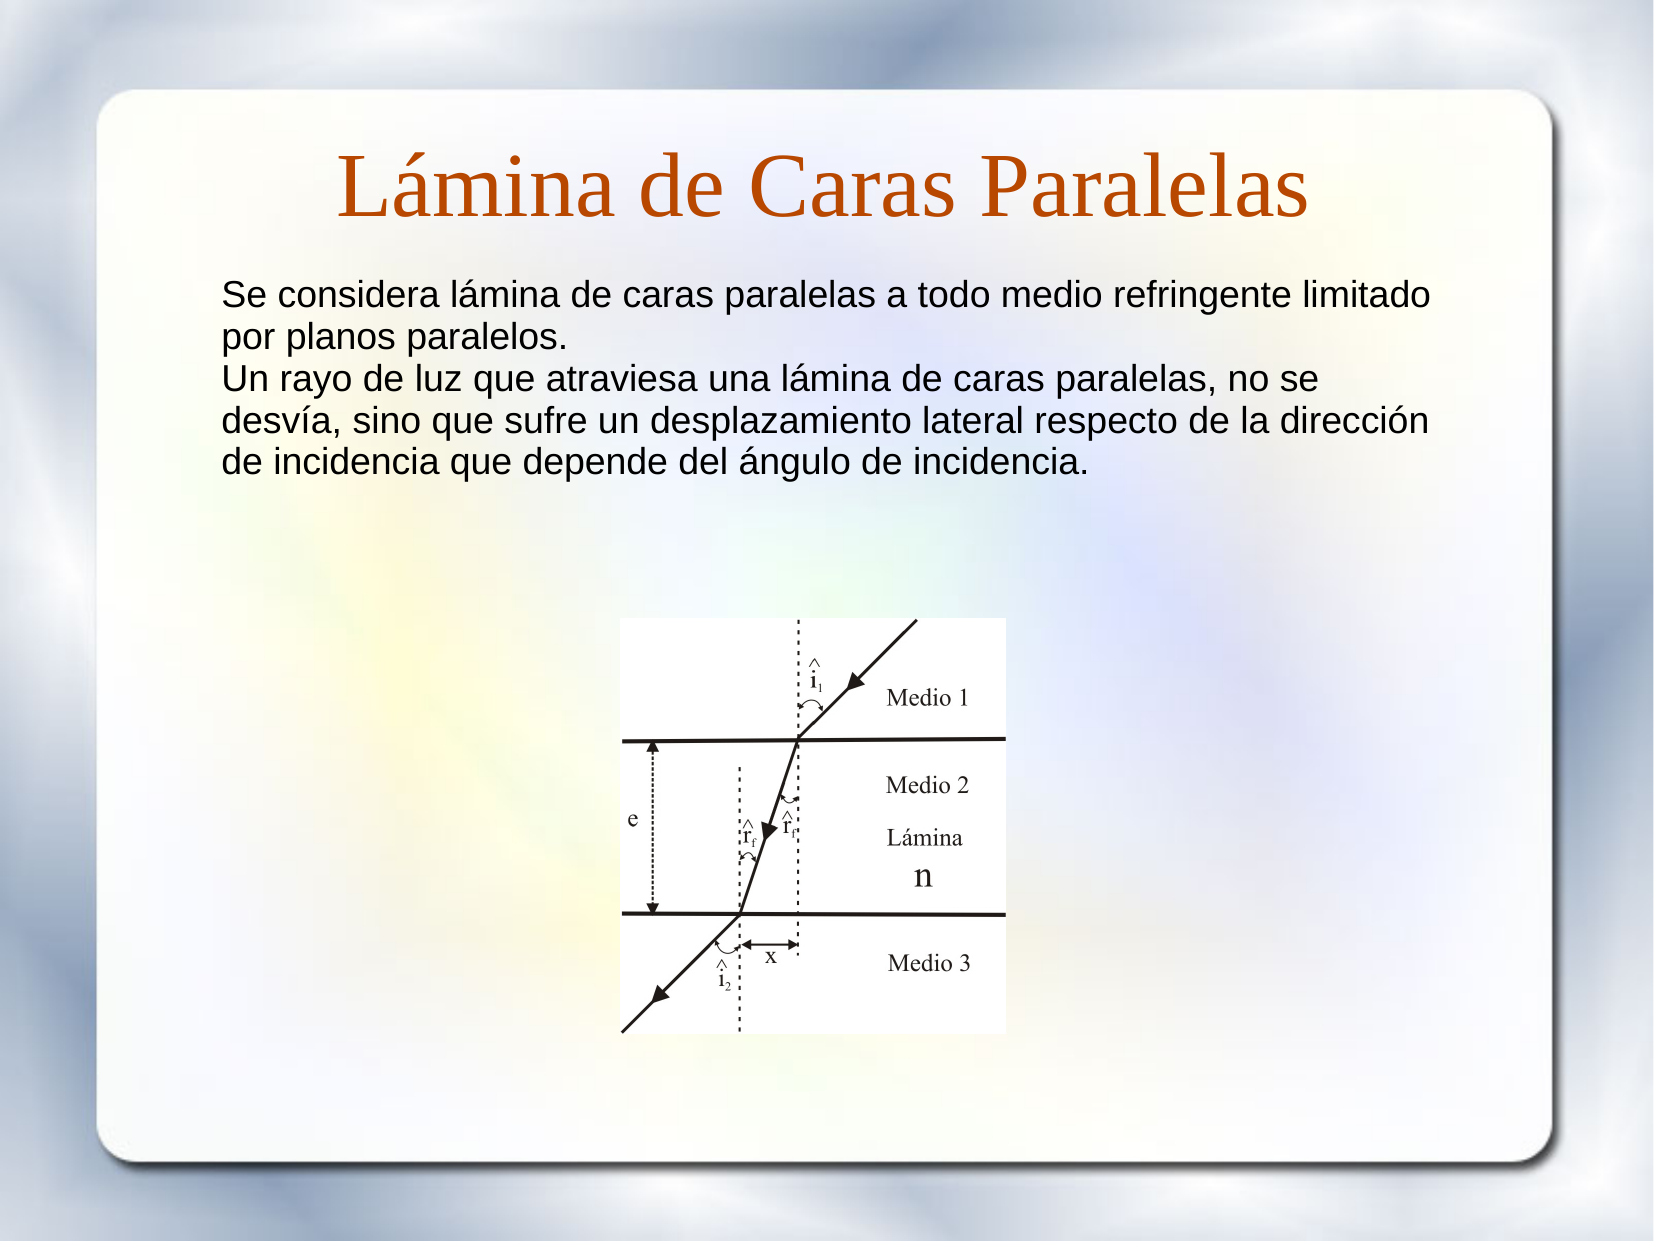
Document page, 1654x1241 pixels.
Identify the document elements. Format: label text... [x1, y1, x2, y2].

text_box Se considera lámina de caras paralelas a todo medio refringente limitado por planos paralelos. Un rayo de luz que atraviesa una lámina de caras paralelas, no se desvía, sino que sufre un desplazamiento lateral respecto de la dirección de incidencia que depende del ángulo de incidencia. [206, 265, 1447, 491]
title Lámina de Caras Paralelas [118, 134, 1531, 237]
picture [0, 0, 1654, 1241]
